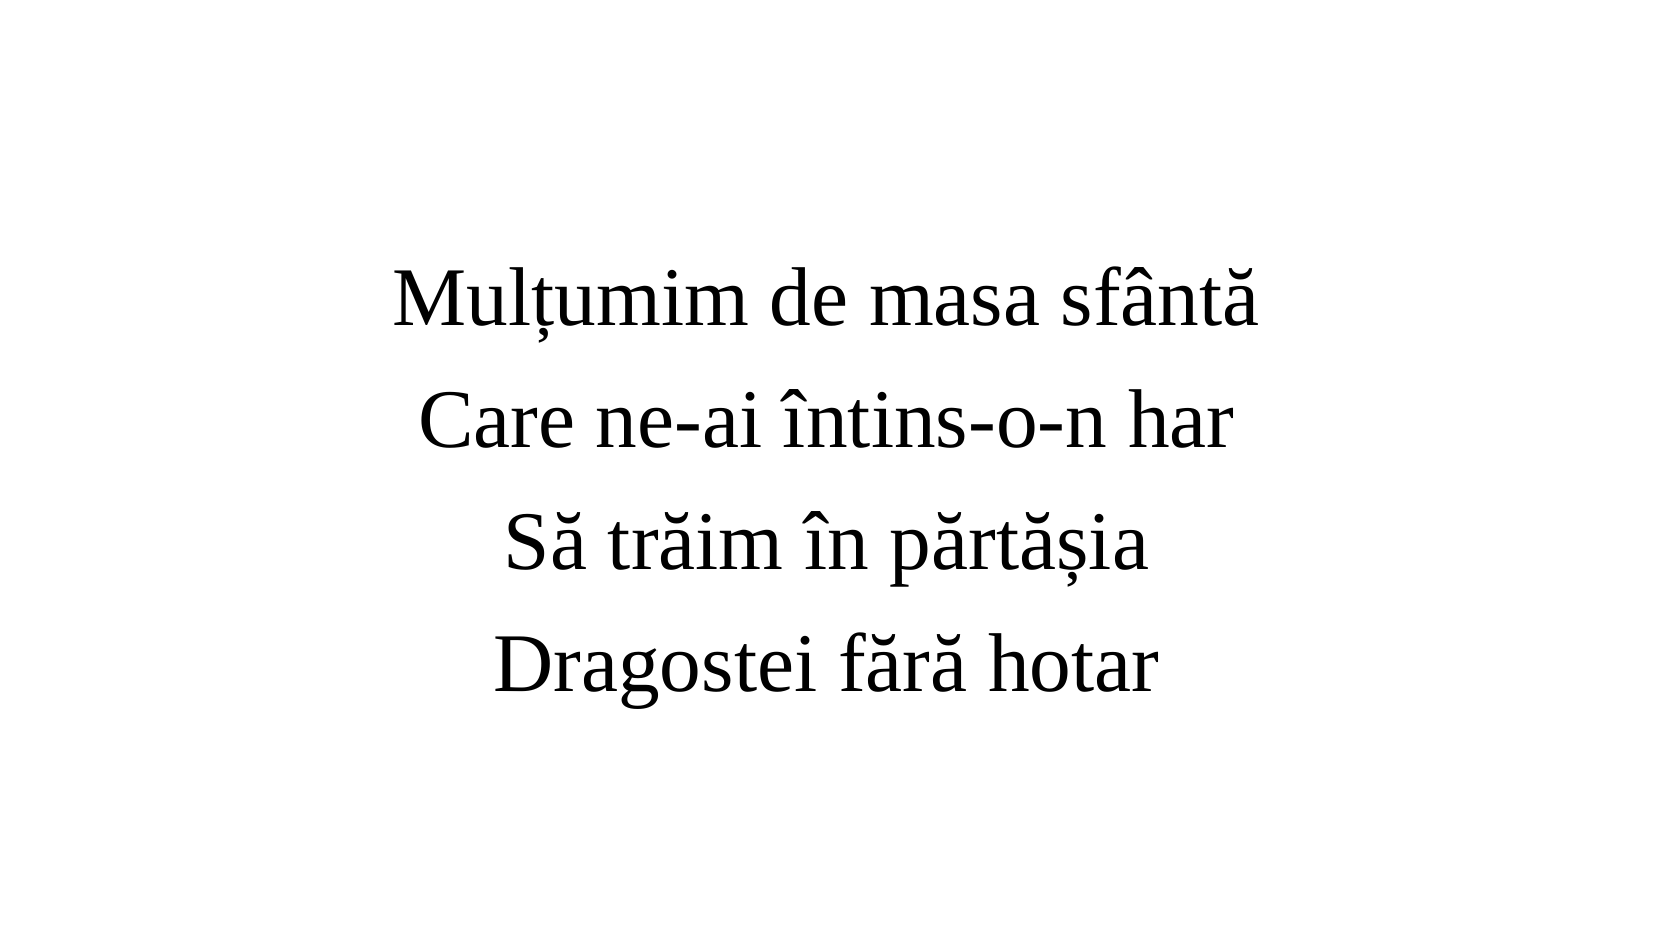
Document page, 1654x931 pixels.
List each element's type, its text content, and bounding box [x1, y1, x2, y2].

subtitle Mulțumim de masa sfântă Care ne-ai întins-o-n har Să trăim în părtășia Dragostei fără hotar [118, 238, 1536, 712]
